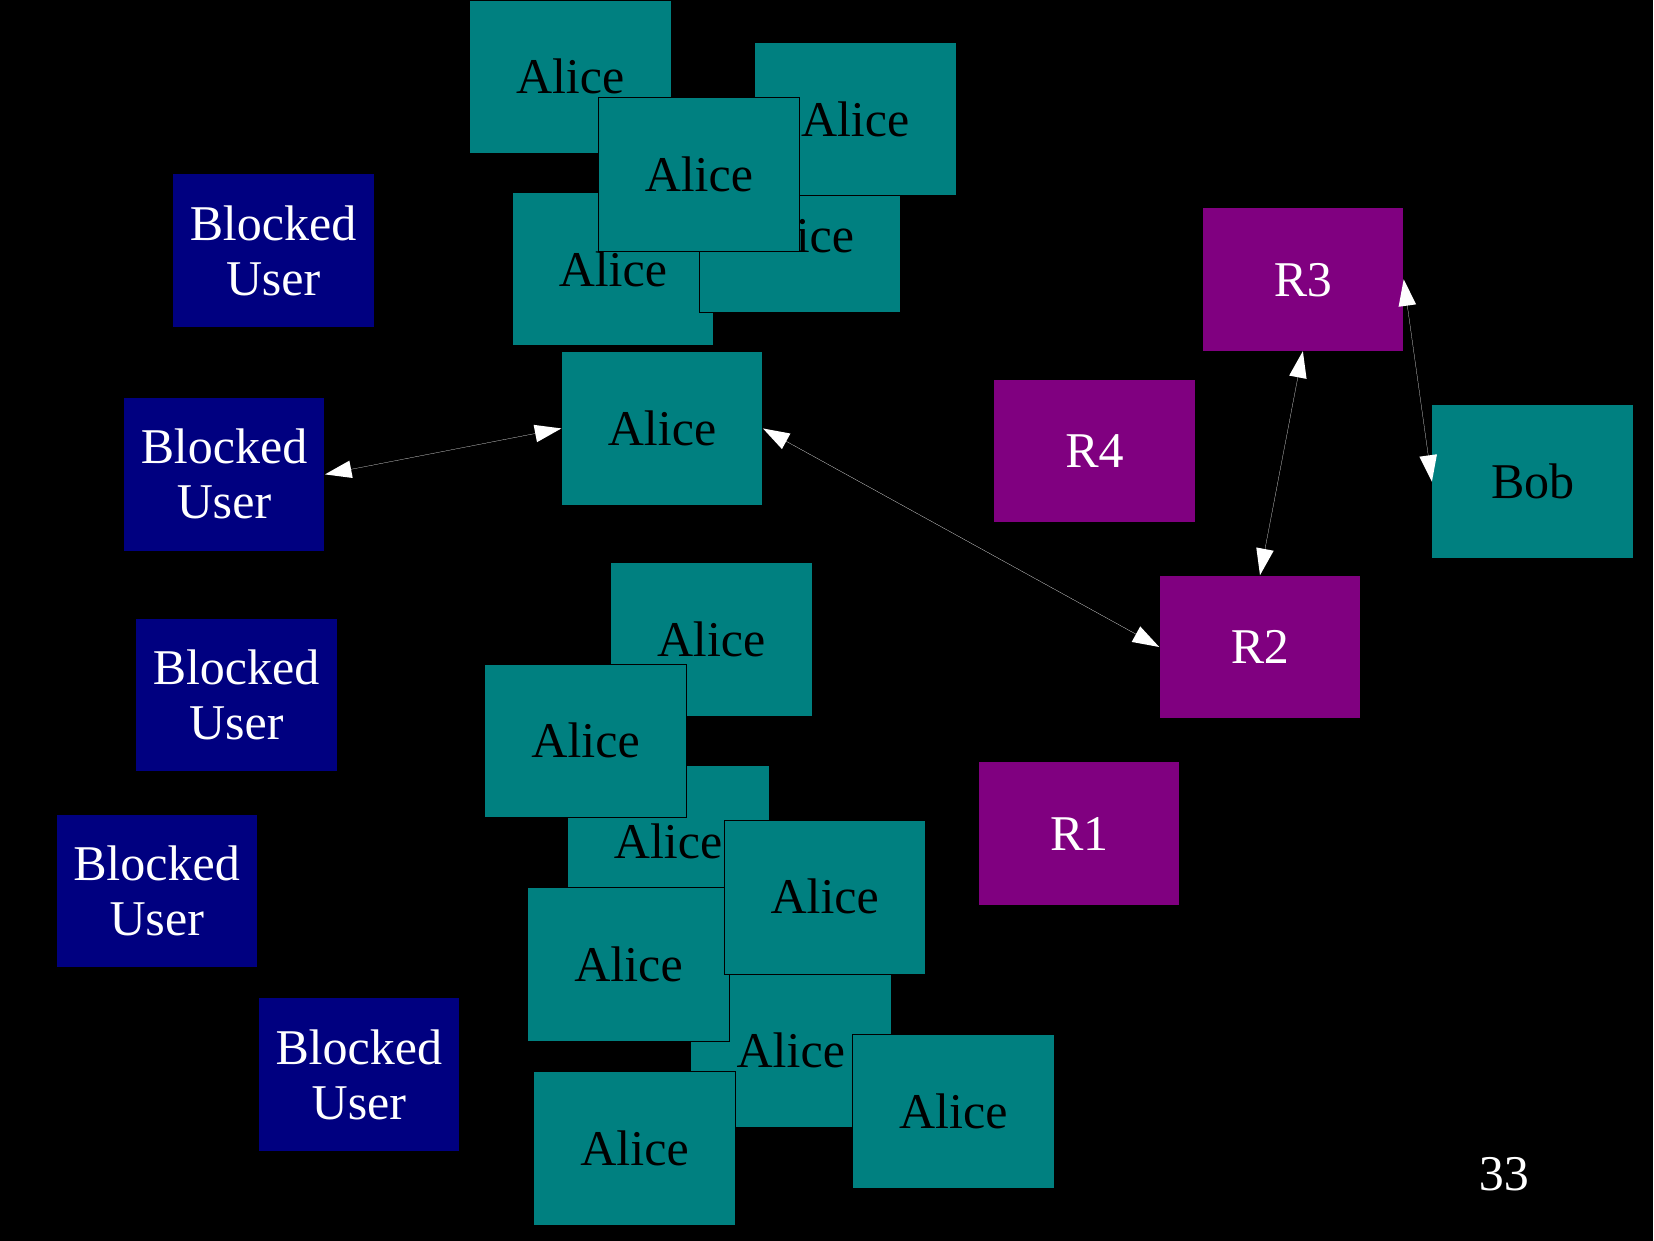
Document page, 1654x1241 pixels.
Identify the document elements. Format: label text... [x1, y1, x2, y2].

text_box Alice [512, 192, 714, 346]
text_box Alice [852, 1034, 1055, 1189]
text_box Alice [724, 820, 926, 975]
text_box Alice [527, 887, 730, 1042]
text_box Blocked User [123, 397, 325, 552]
text_box Bob [1431, 404, 1634, 559]
text_box Alice [754, 42, 957, 196]
text_box Alice [699, 196, 901, 313]
text_box R1 [978, 761, 1180, 906]
text_box Alice [561, 351, 763, 506]
text_box Alice [567, 765, 770, 887]
text_box Blocked User [172, 173, 375, 328]
text_box Alice [484, 664, 687, 818]
text_box R4 [993, 379, 1196, 523]
text_box R3 [1202, 207, 1404, 352]
text_box Alice [598, 97, 800, 252]
text_box Blocked User [56, 814, 258, 968]
text_box Blocked User [258, 997, 460, 1152]
text_box R2 [1159, 575, 1361, 719]
text_box Alice [690, 975, 892, 1128]
text_box Alice [469, 0, 672, 154]
text_box Alice [533, 1071, 736, 1226]
text_box Blocked User [135, 618, 338, 772]
text_box Alice [610, 562, 813, 717]
